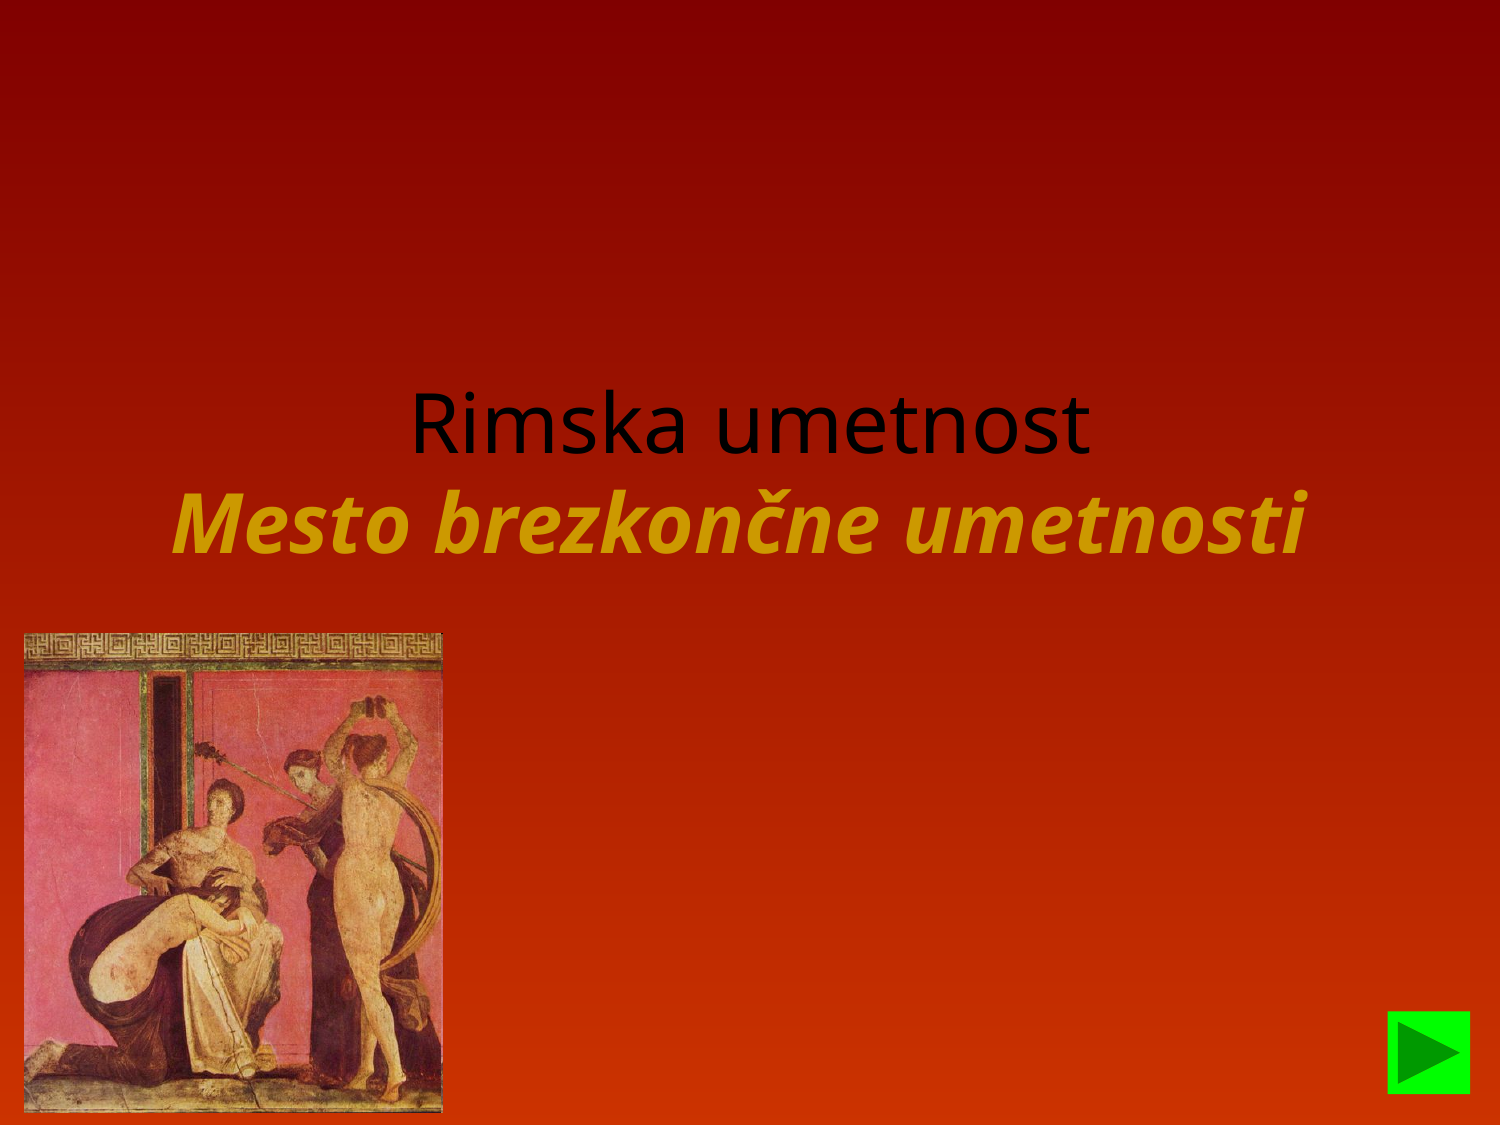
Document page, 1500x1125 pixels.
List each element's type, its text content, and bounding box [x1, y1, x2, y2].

picture [24, 633, 443, 1113]
title Rimska umetnost Mesto brezkončne umetnosti [112, 349, 1388, 591]
text_box [1387, 1011, 1471, 1095]
